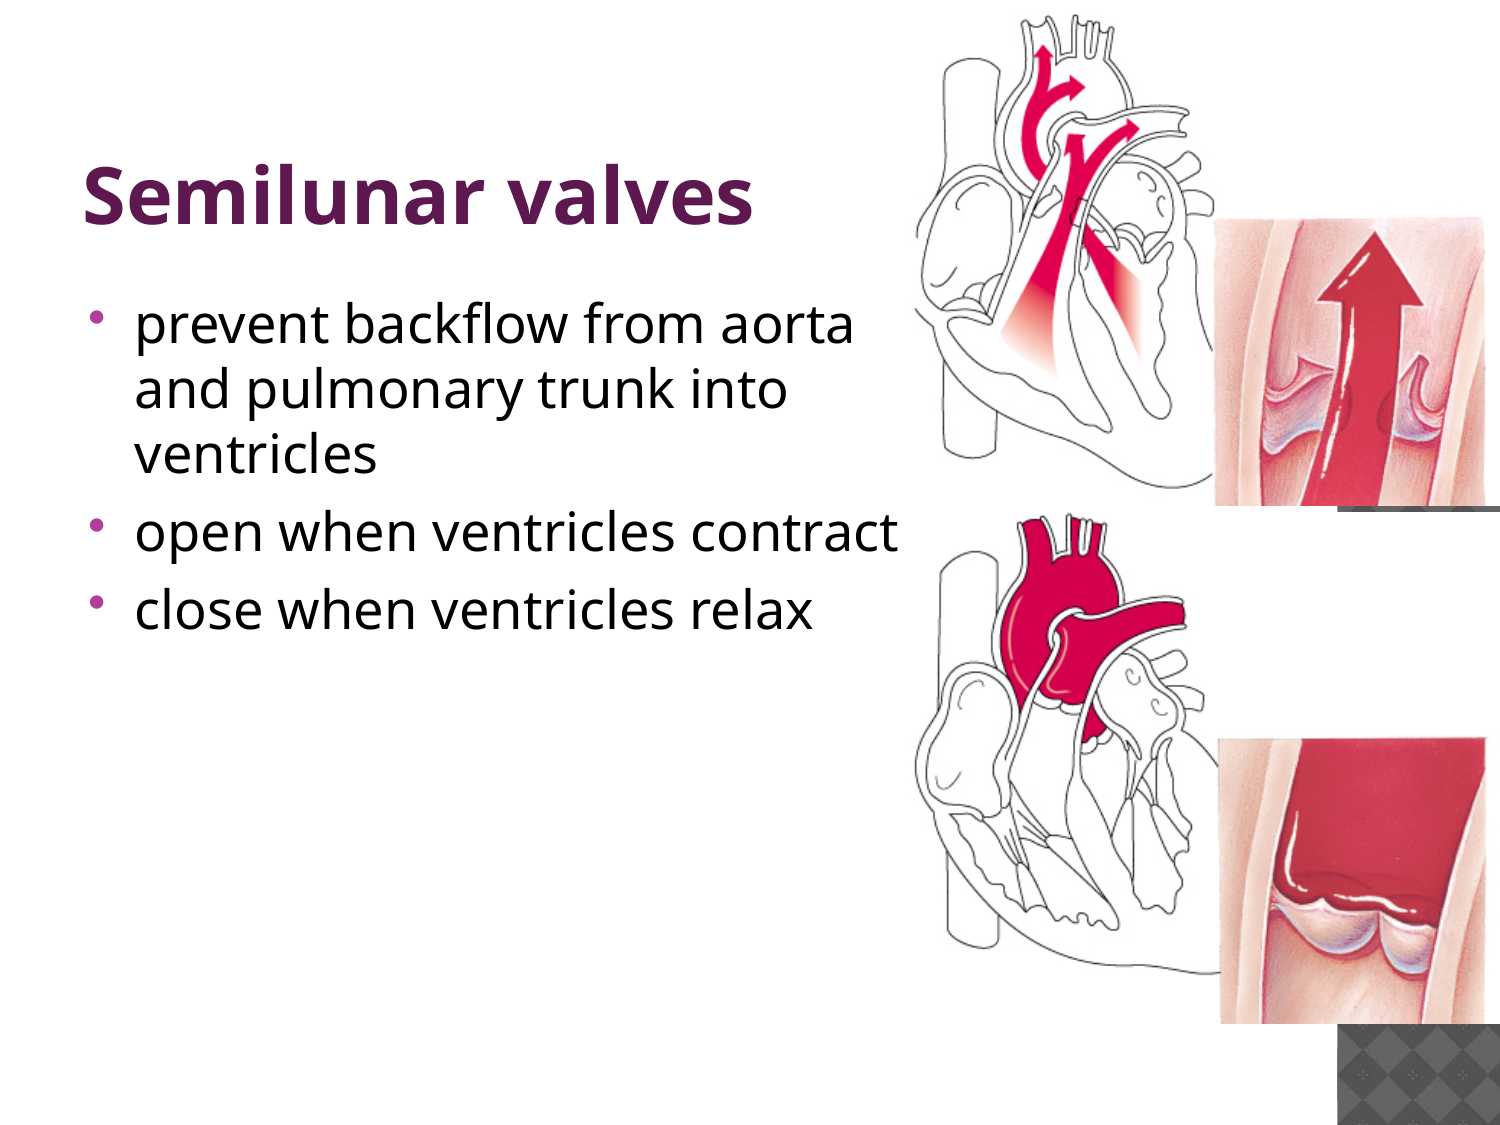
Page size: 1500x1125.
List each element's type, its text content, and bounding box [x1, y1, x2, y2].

title Semilunar valves [75, 52, 900, 240]
list prevent backflow from aorta and pulmonary trunk into ventricles open when ventricles contract close when ventricles relax [75, 282, 928, 1006]
picture [900, 0, 1500, 1125]
